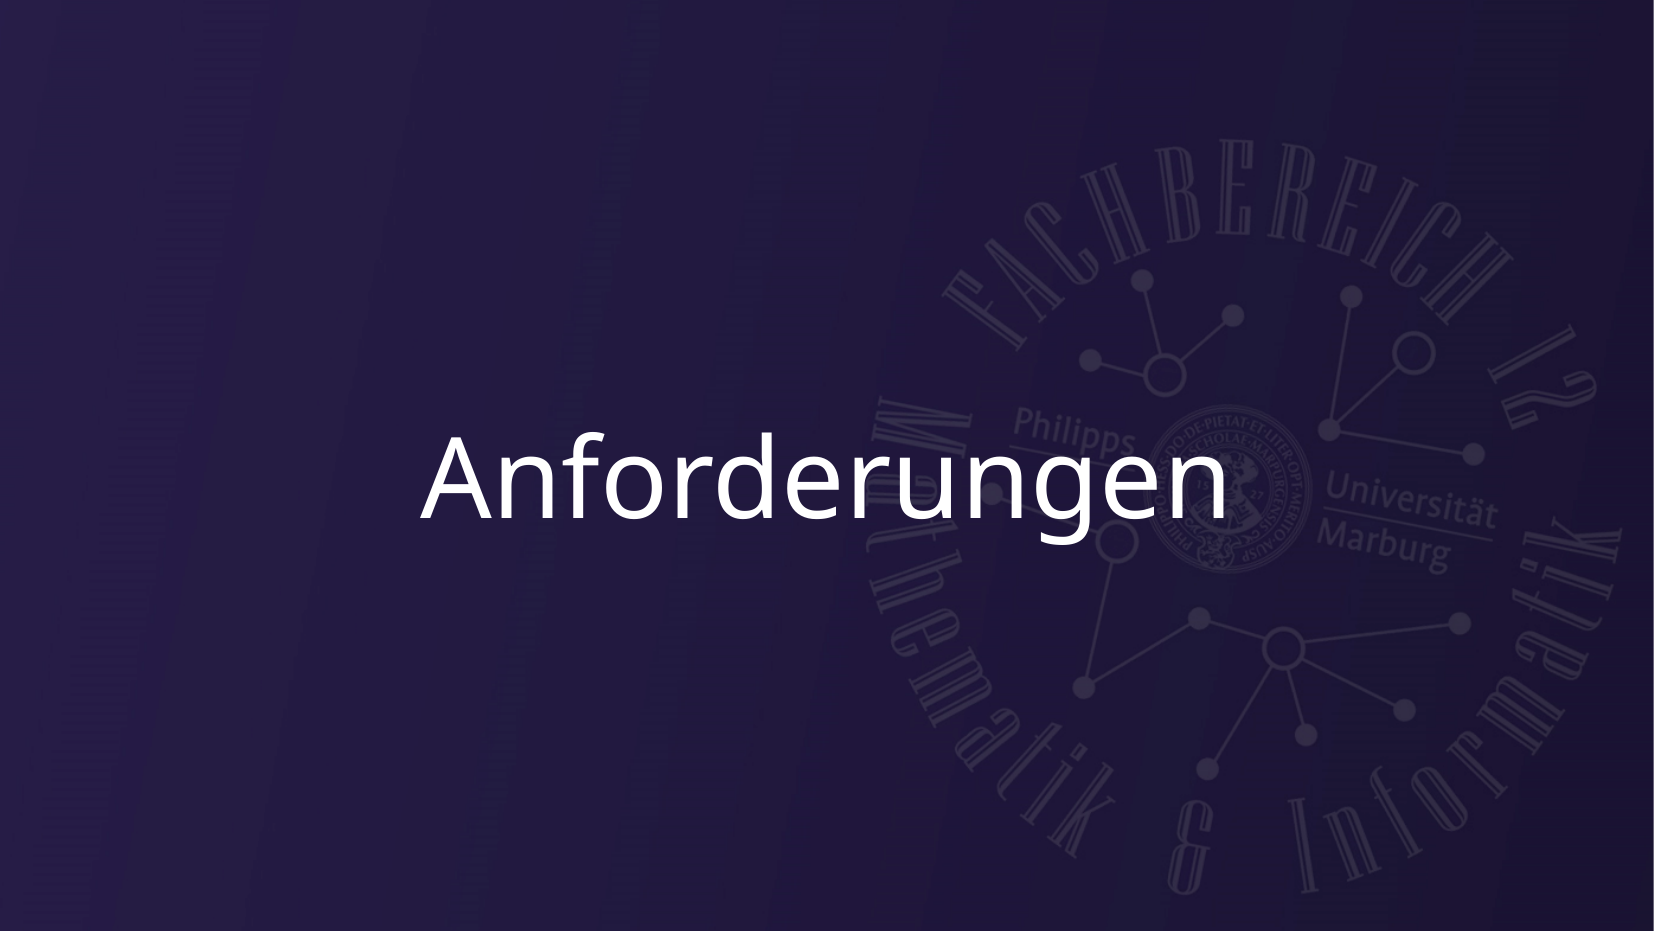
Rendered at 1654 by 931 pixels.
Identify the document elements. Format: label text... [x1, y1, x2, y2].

subtitle Anforderungen [268, 16, 1385, 931]
picture [0, 0, 1654, 931]
